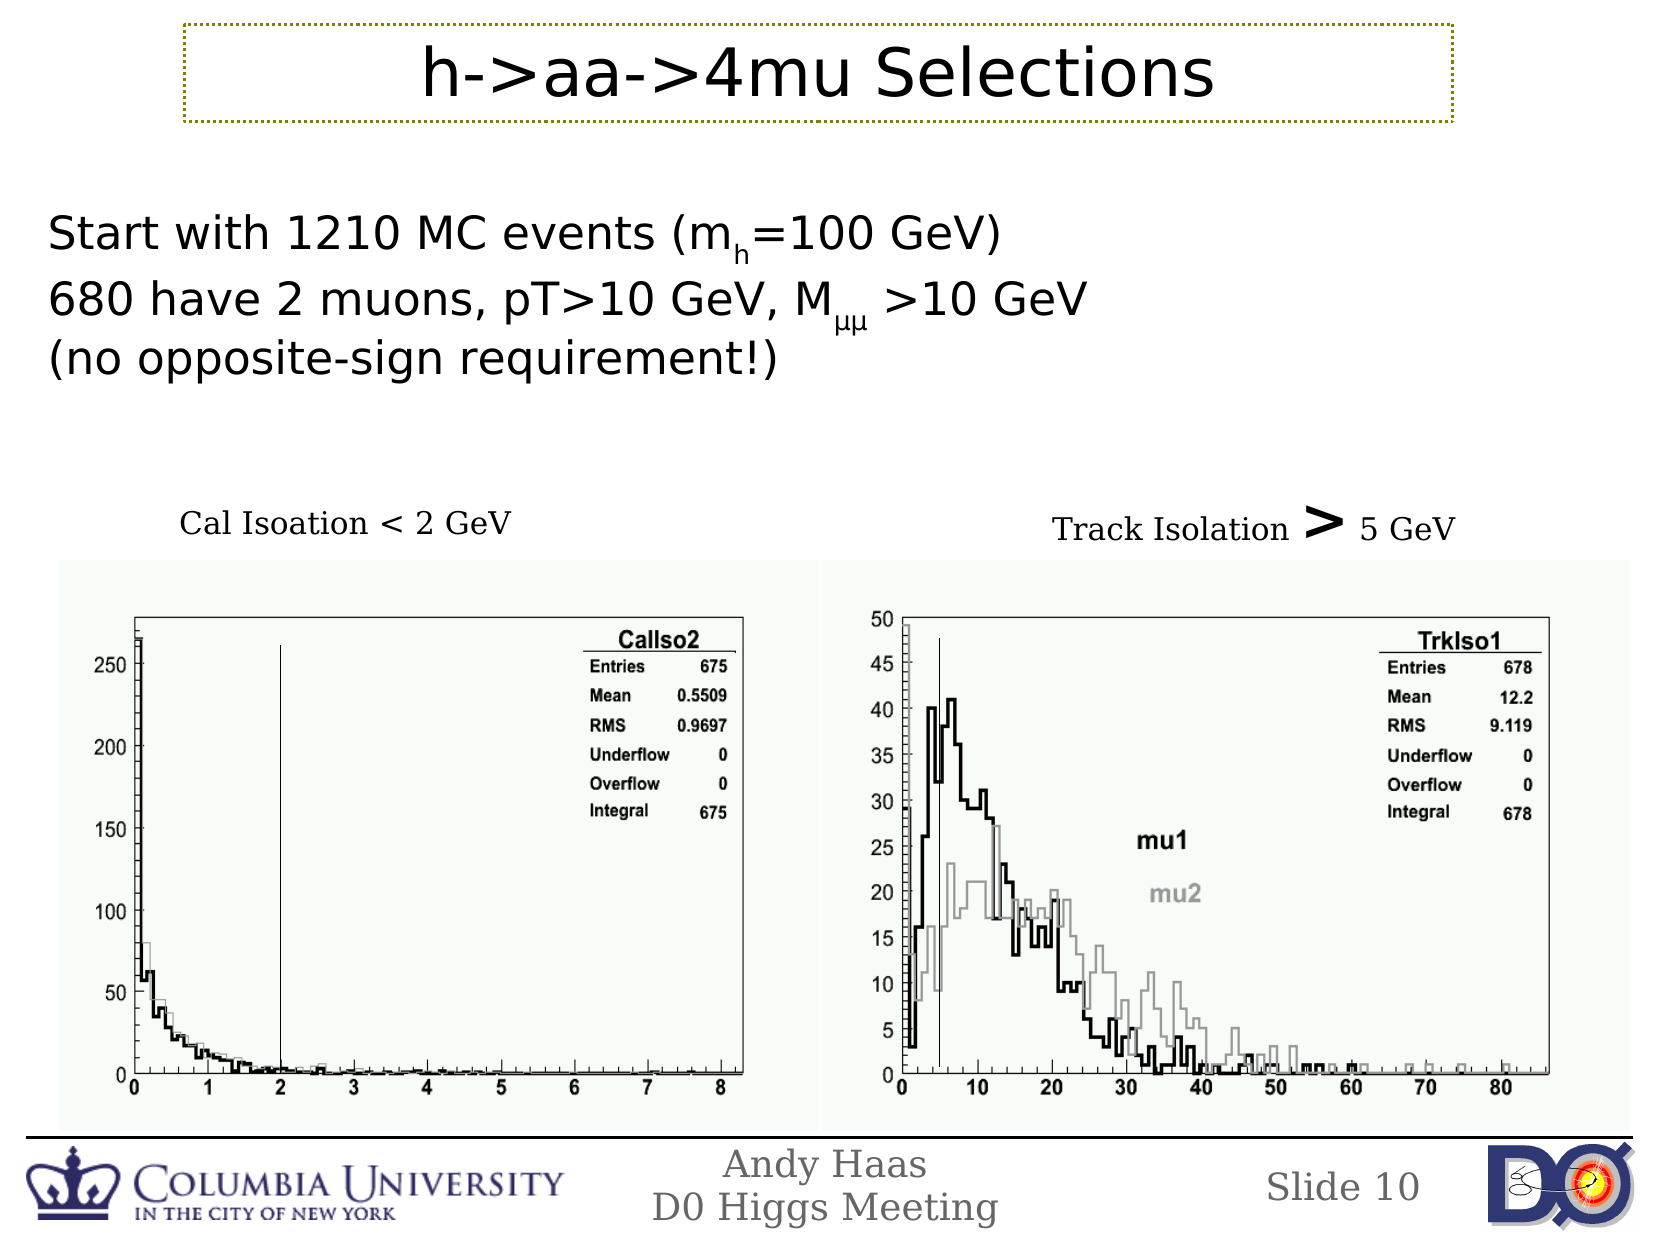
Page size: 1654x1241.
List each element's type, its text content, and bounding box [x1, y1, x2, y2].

text_box Cal Isoation < 2 GeV [179, 505, 512, 542]
title h->aa->4mu Selections [184, 24, 1453, 122]
picture [26, 1146, 565, 1220]
text_box Track Isolation > 5 GeV [1052, 485, 1456, 555]
list Start with 1210 MC events (mh=100 GeV) 680 have 2 muons, pT>10 GeV, Mµµ >10 GeV (no opposite-sign requirement!) [30, 140, 1384, 1125]
picture [1479, 1140, 1639, 1233]
picture [59, 560, 819, 1131]
picture [822, 560, 1630, 1131]
